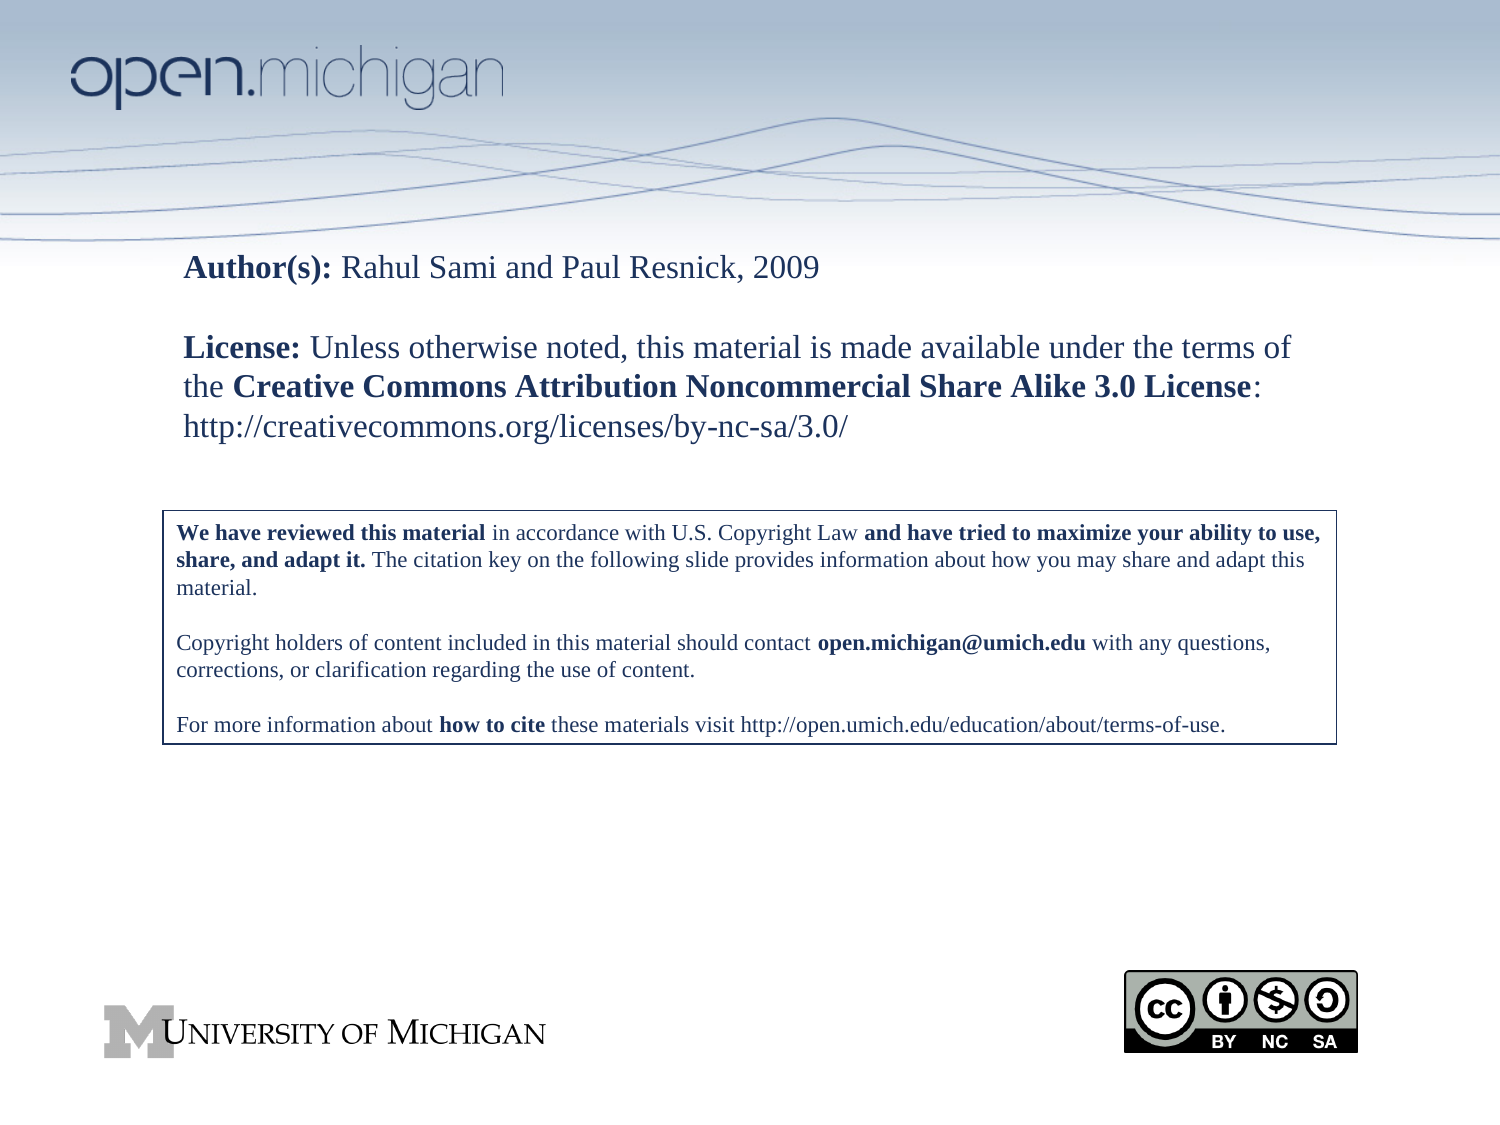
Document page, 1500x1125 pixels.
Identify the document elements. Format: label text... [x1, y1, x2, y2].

text_box We have reviewed this material in accordance with U.S. Copyright Law and have tried to maximize your ability to use, share, and adapt it. The citation key on the following slide provides information about how you may share and adapt this material. Copyright holders of content included in this material should contact open.michigan@umich.edu with any questions, corrections, or clarification regarding the use of content. For more information about how to cite these materials visit http://open.umich.edu/education/about/terms-of-use. [162, 510, 1337, 745]
picture [0, 0, 1500, 266]
picture [103, 1004, 546, 1059]
picture [1124, 970, 1358, 1053]
text_box Author(s): Rahul Sami and Paul Resnick, 2009 License: Unless otherwise noted, this material is made available under the terms of the Creative Commons Attribution Noncommercial Share Alike 3.0 License: http://creativecommons.org/licenses/by-nc-sa/3.0/ [170, 237, 1327, 452]
